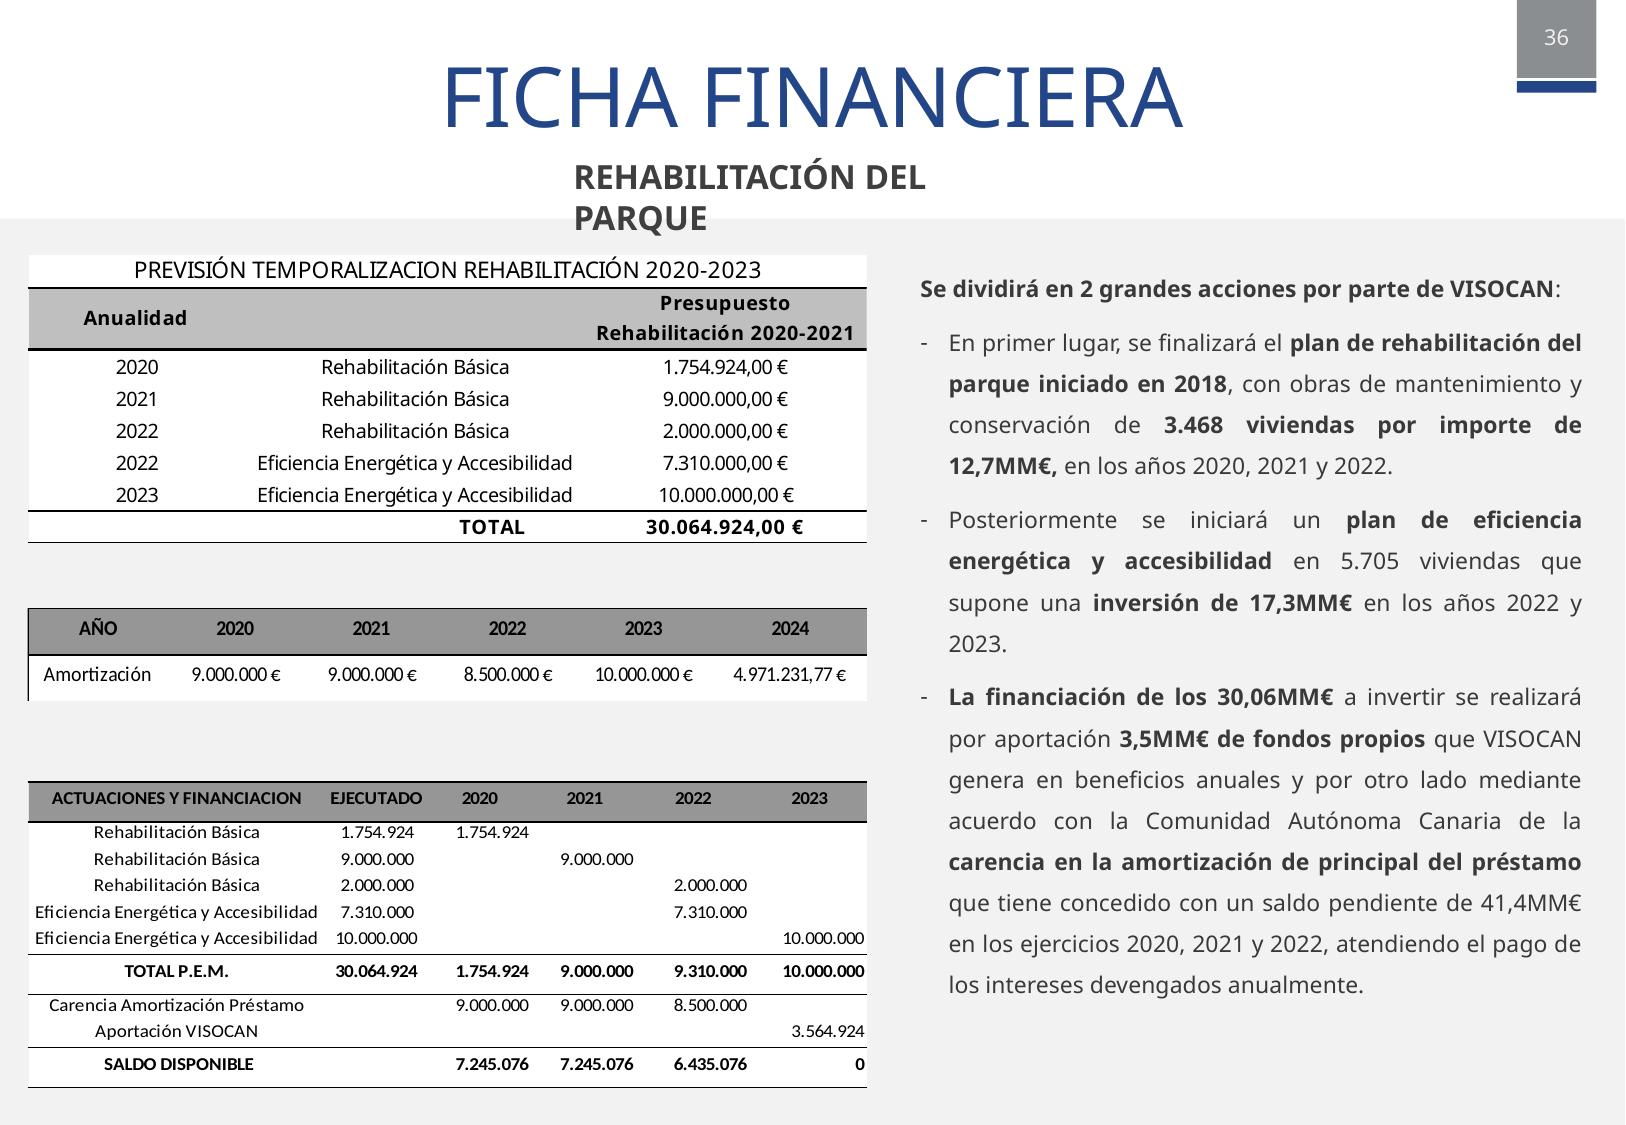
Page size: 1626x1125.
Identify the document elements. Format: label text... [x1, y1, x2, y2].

text_box [0, 218, 1625, 1125]
list FICHA FINANCIERA [142, 58, 1483, 143]
text_box REHABILITACIÓN DEL PARQUE [573, 156, 1052, 237]
picture [27, 781, 869, 1089]
picture [27, 253, 869, 544]
text_box Se dividirá en 2 grandes acciones por parte de VISOCAN: En primer lugar, se finalizará el plan de rehabilitación del parque iniciado en 2018, con obras de mantenimiento y conservación de 3.468 viviendas por importe de 12,7MM€, en los años 2020, 2021 y 2022. Posteriormente se iniciará un plan de eficiencia energética y accesibilidad en 5.705 viviendas que supone una inversión de 17,3MM€ en los años 2022 y 2023. La financiación de los 30,06MM€ a invertir se realizará por aportación 3,5MM€ de fondos propios que VISOCAN genera en beneficios anuales y por otro lado mediante acuerdo con la Comunidad Autónoma Canaria de la carencia en la amortización de principal del préstamo que tiene concedido con un saldo pendiente de 41,4MM€ en los ejercicios 2020, 2021 y 2022, atendiendo el pago de los intereses devengados anualmente. [905, 253, 1598, 1096]
picture [27, 608, 869, 703]
